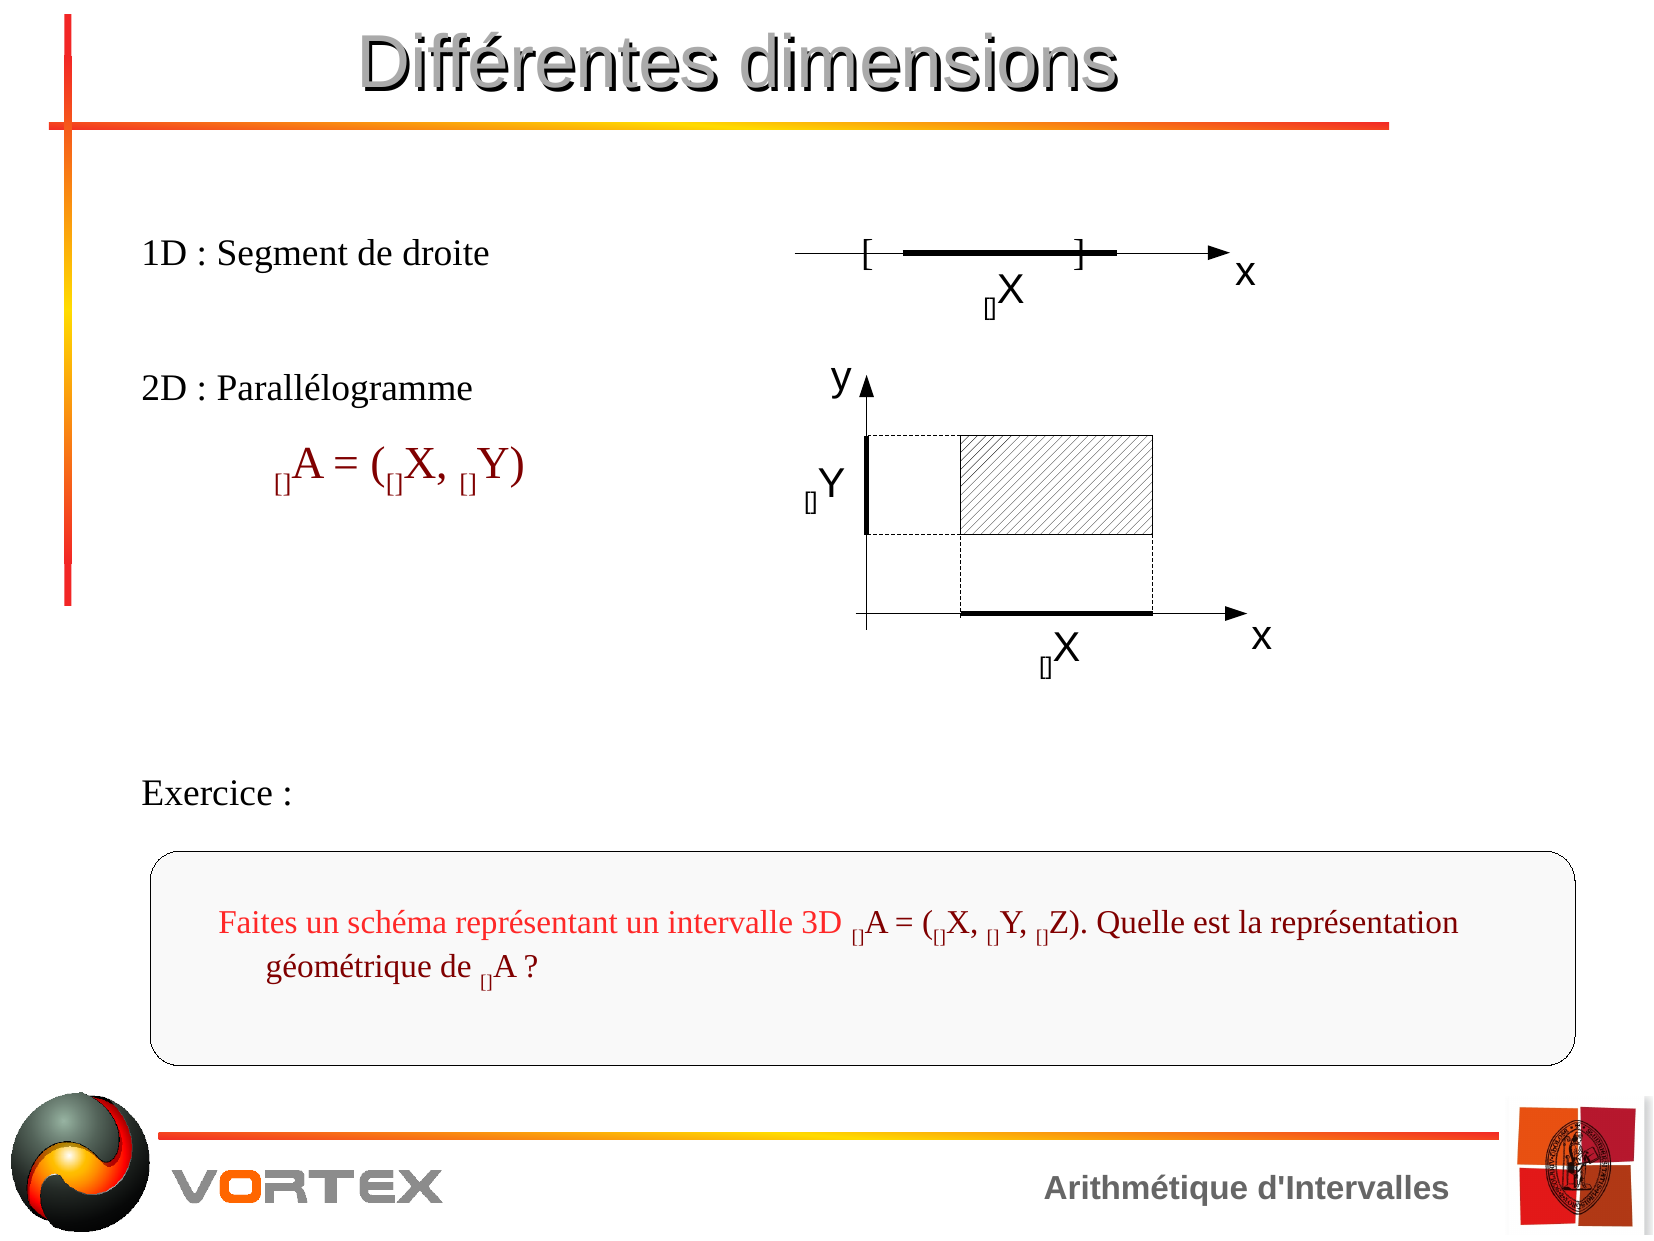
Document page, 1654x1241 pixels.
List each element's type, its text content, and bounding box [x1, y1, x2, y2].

text_box []X [931, 616, 1188, 697]
text_box [960, 435, 1153, 535]
text_box y [790, 345, 892, 418]
list 1D : Segment de droite [ ] 2D : Parallélogramme []A = ([]X, []Y) Exercice : Faites un schéma représentant un intervalle 3D []A = ([]X, []Y, []Z). Quelle est la représentation géométrique de []A ? [123, 160, 1530, 1103]
picture [1505, 1096, 1653, 1235]
title Différentes dimensions [82, 4, 1392, 120]
text_box x [1211, 604, 1313, 676]
text_box []Y [696, 452, 953, 532]
text_box x [1192, 239, 1299, 312]
text_box [1530, 851, 1576, 1066]
picture [11, 1092, 443, 1232]
text_box []X [870, 258, 1138, 338]
